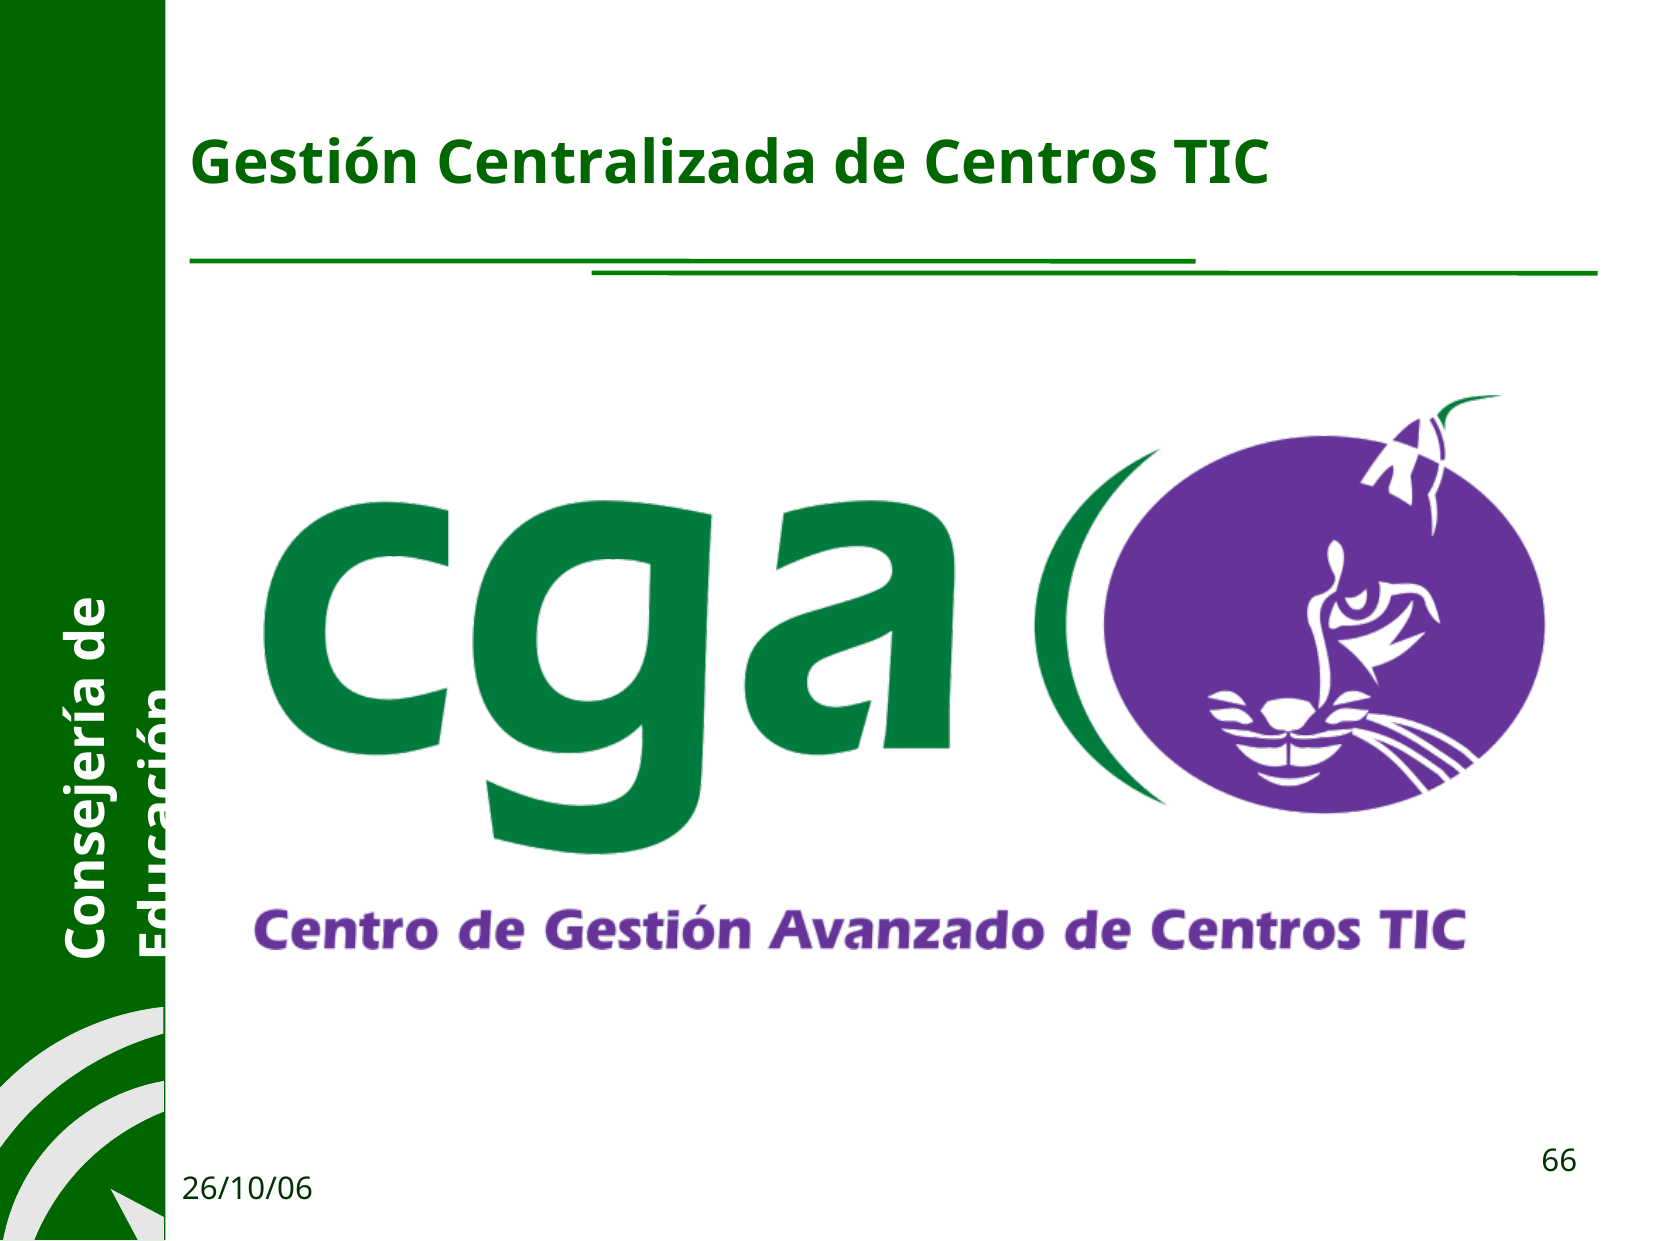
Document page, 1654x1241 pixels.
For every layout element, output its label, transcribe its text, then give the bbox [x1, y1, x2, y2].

picture [248, 395, 1583, 950]
title Gestión Centralizada de Centros TIC [189, 49, 1572, 257]
